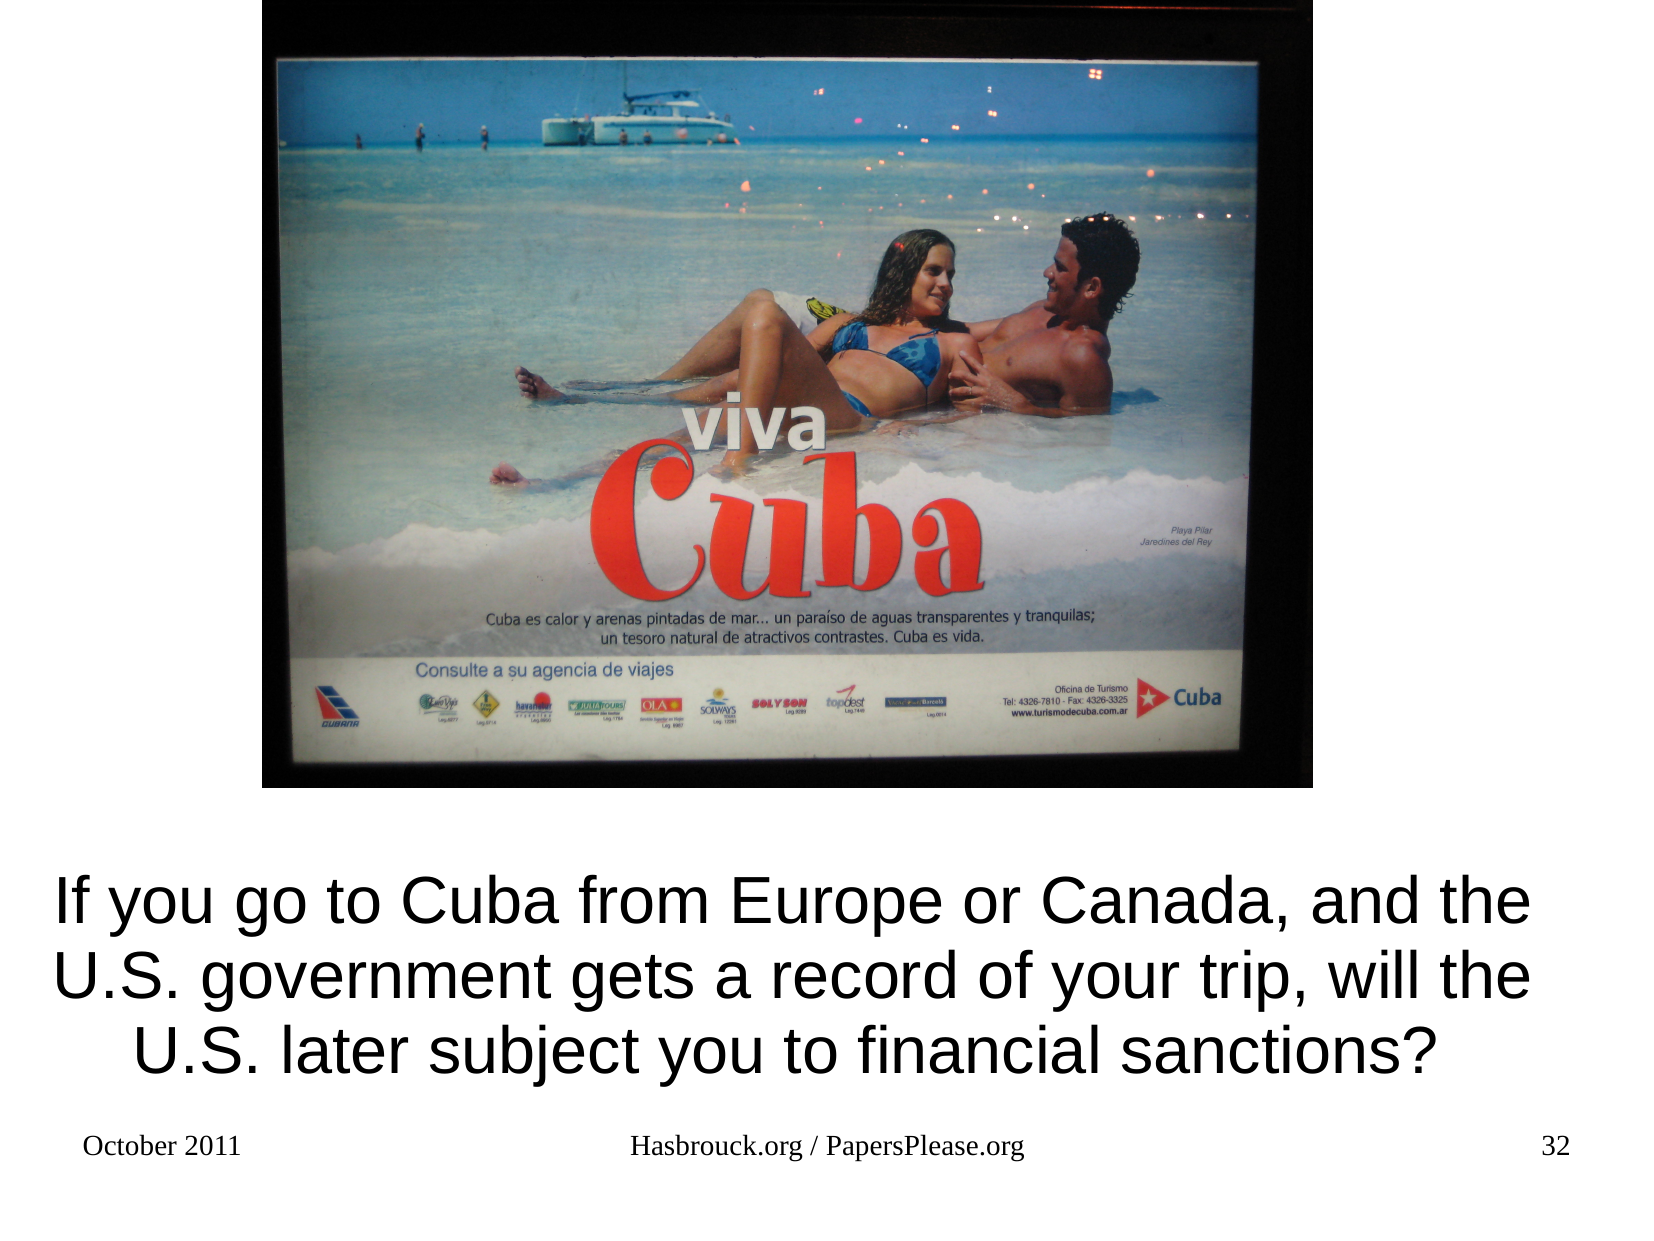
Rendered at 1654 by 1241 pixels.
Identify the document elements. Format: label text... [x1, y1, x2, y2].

subtitle If you go to Cuba from Europe or Canada, and the U.S. government gets a record of your trip, will the U.S. later subject you to financial sanctions? [49, 37, 1538, 1088]
picture [262, 0, 1313, 788]
